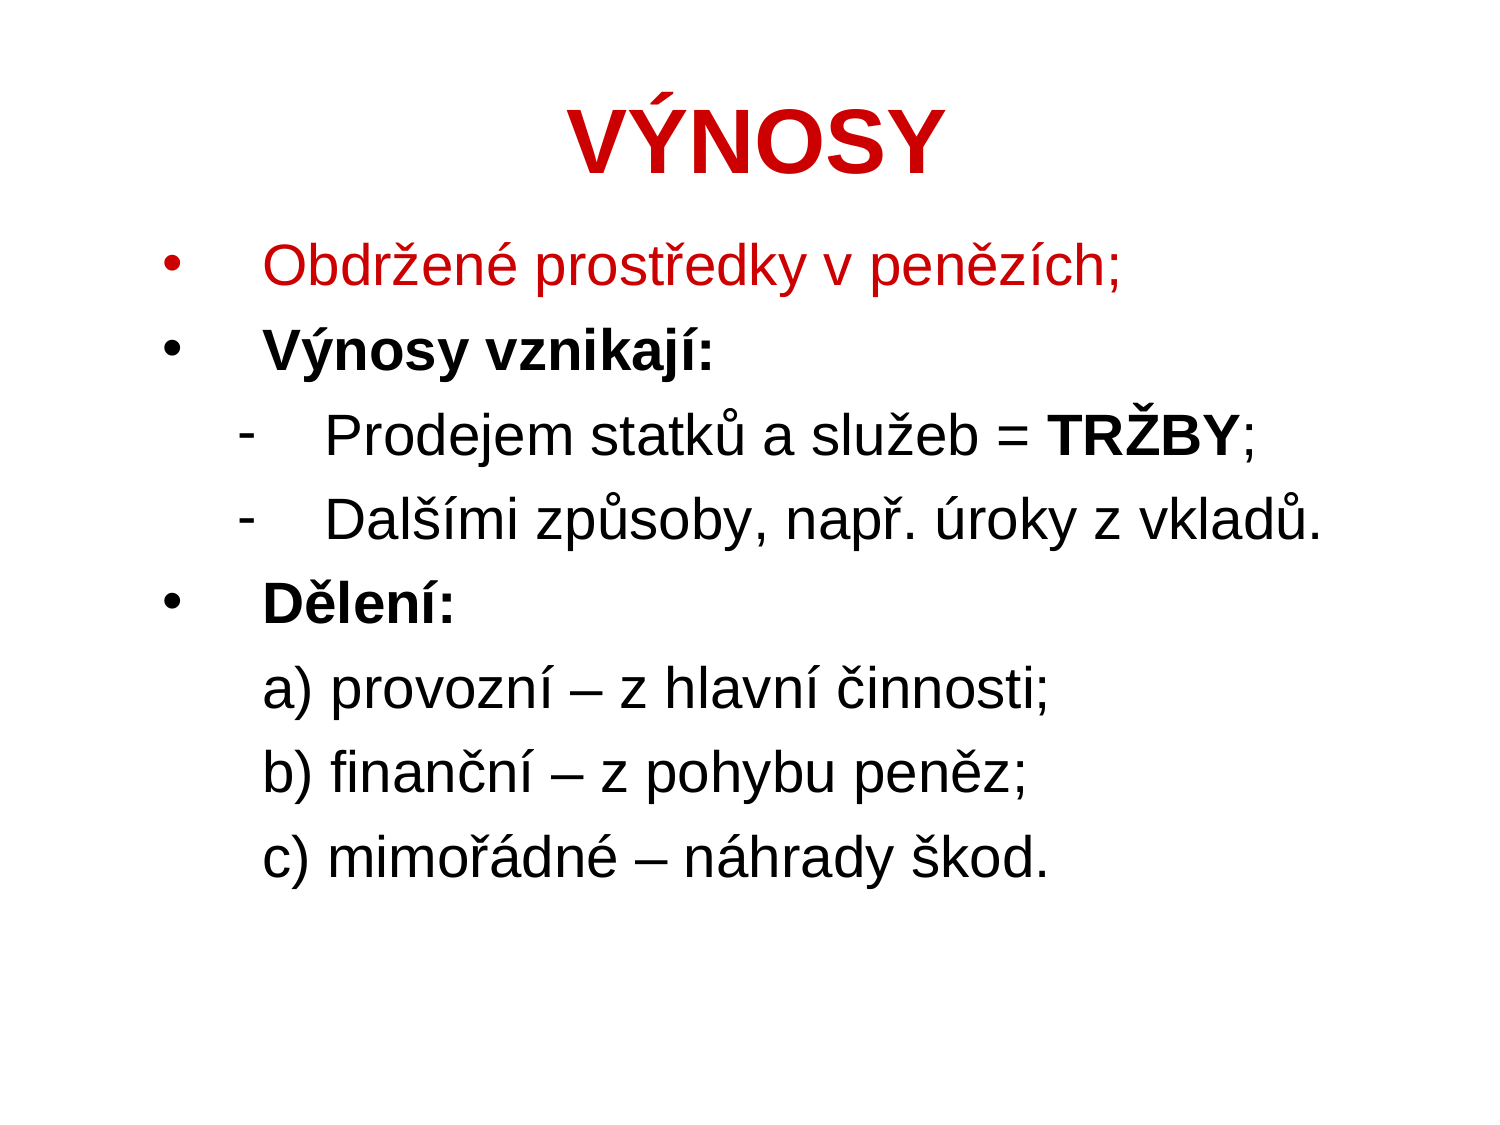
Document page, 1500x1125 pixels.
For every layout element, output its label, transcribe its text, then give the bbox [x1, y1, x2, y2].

list Obdržené prostředky v penězích; Výnosy vznikají: Prodejem statků a služeb = TRŽBY; Dalšími způsoby, např. úroky z vkladů. Dělení: a) provozní – z hlavní činnosti; b) finanční – z pohybu peněz; c) mimořádné – náhrady škod. [147, 220, 1459, 1125]
title VÝNOSY [75, 42, 1426, 231]
